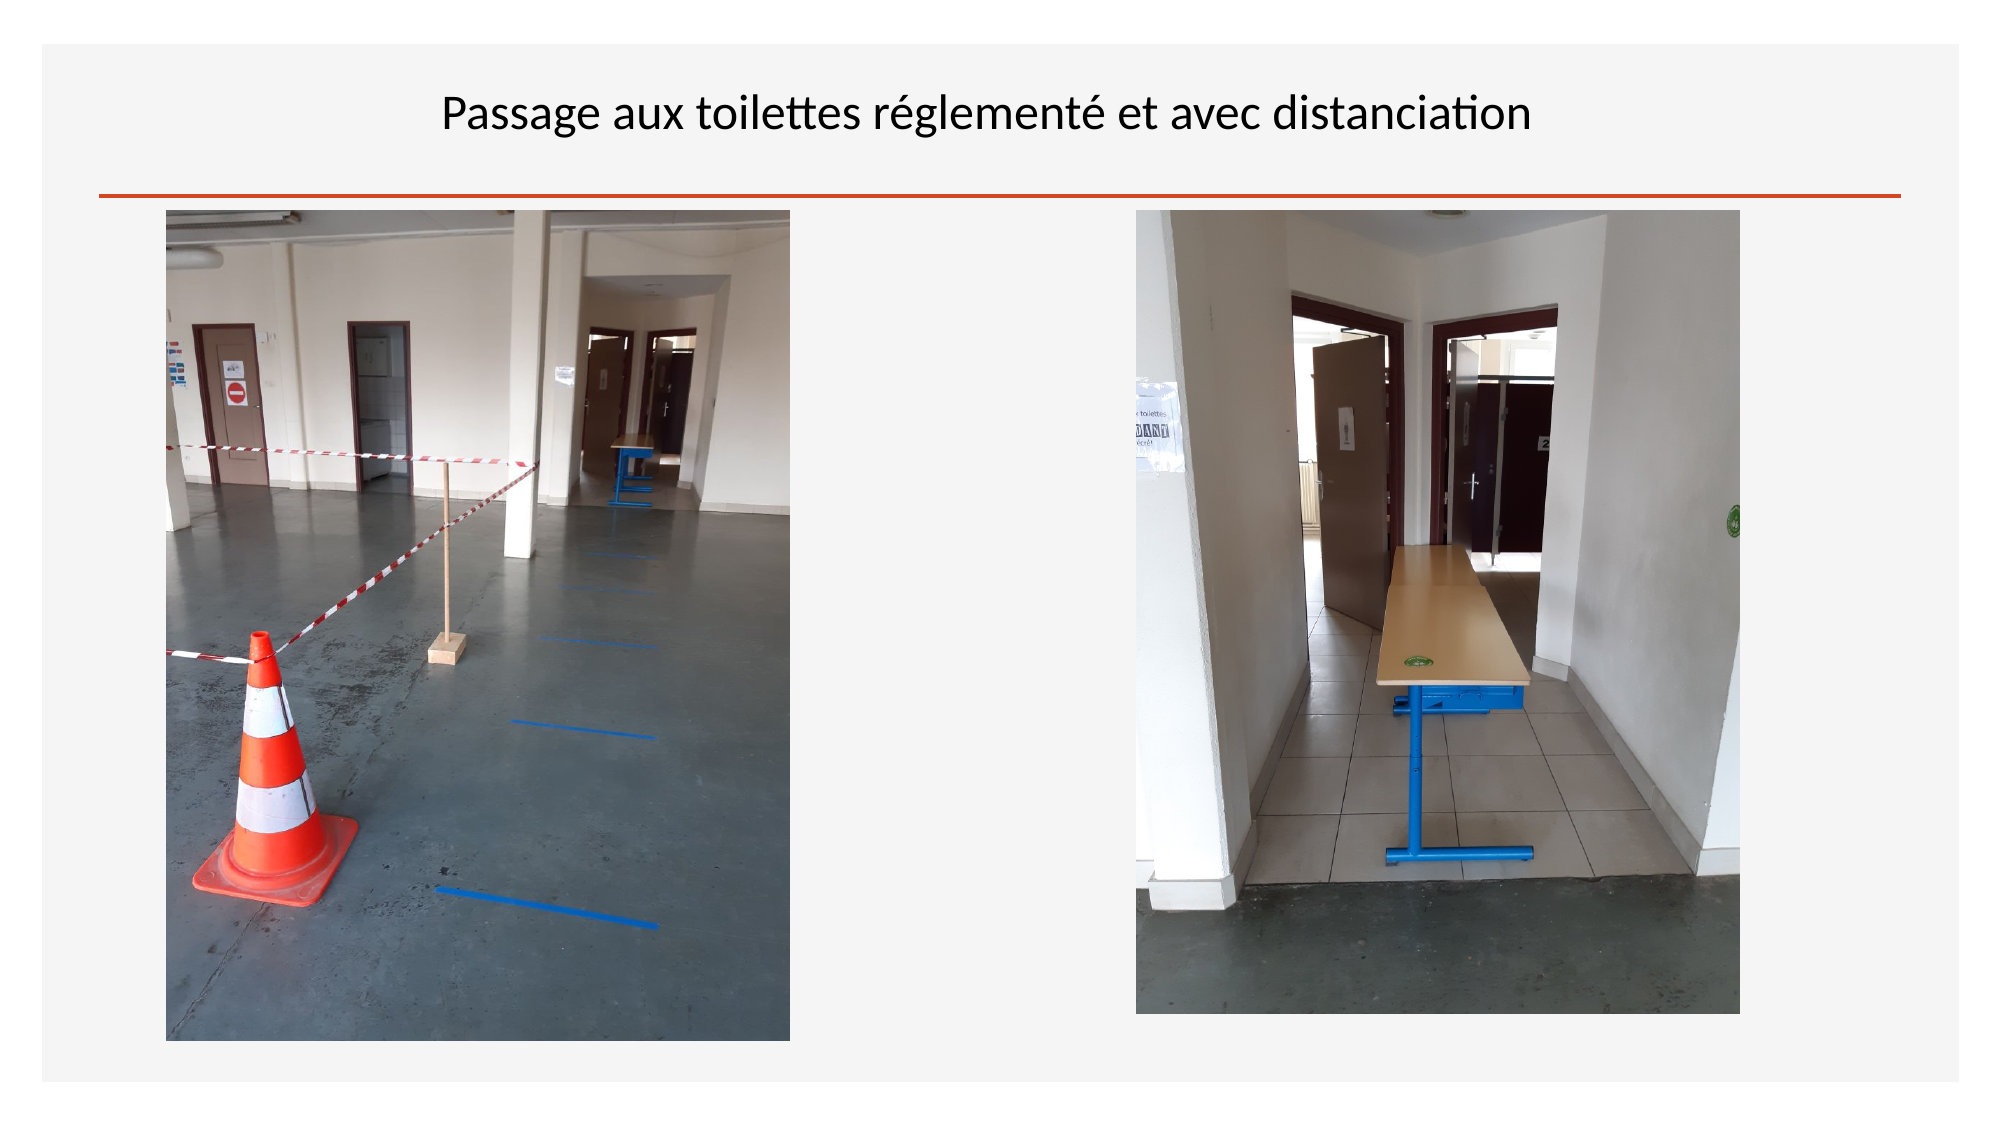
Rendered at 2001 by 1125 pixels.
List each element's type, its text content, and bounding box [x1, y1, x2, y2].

text_box Passage aux toilettes réglementé et avec distanciation [166, 72, 1808, 149]
picture [166, 210, 790, 1041]
picture [1136, 210, 1740, 1014]
